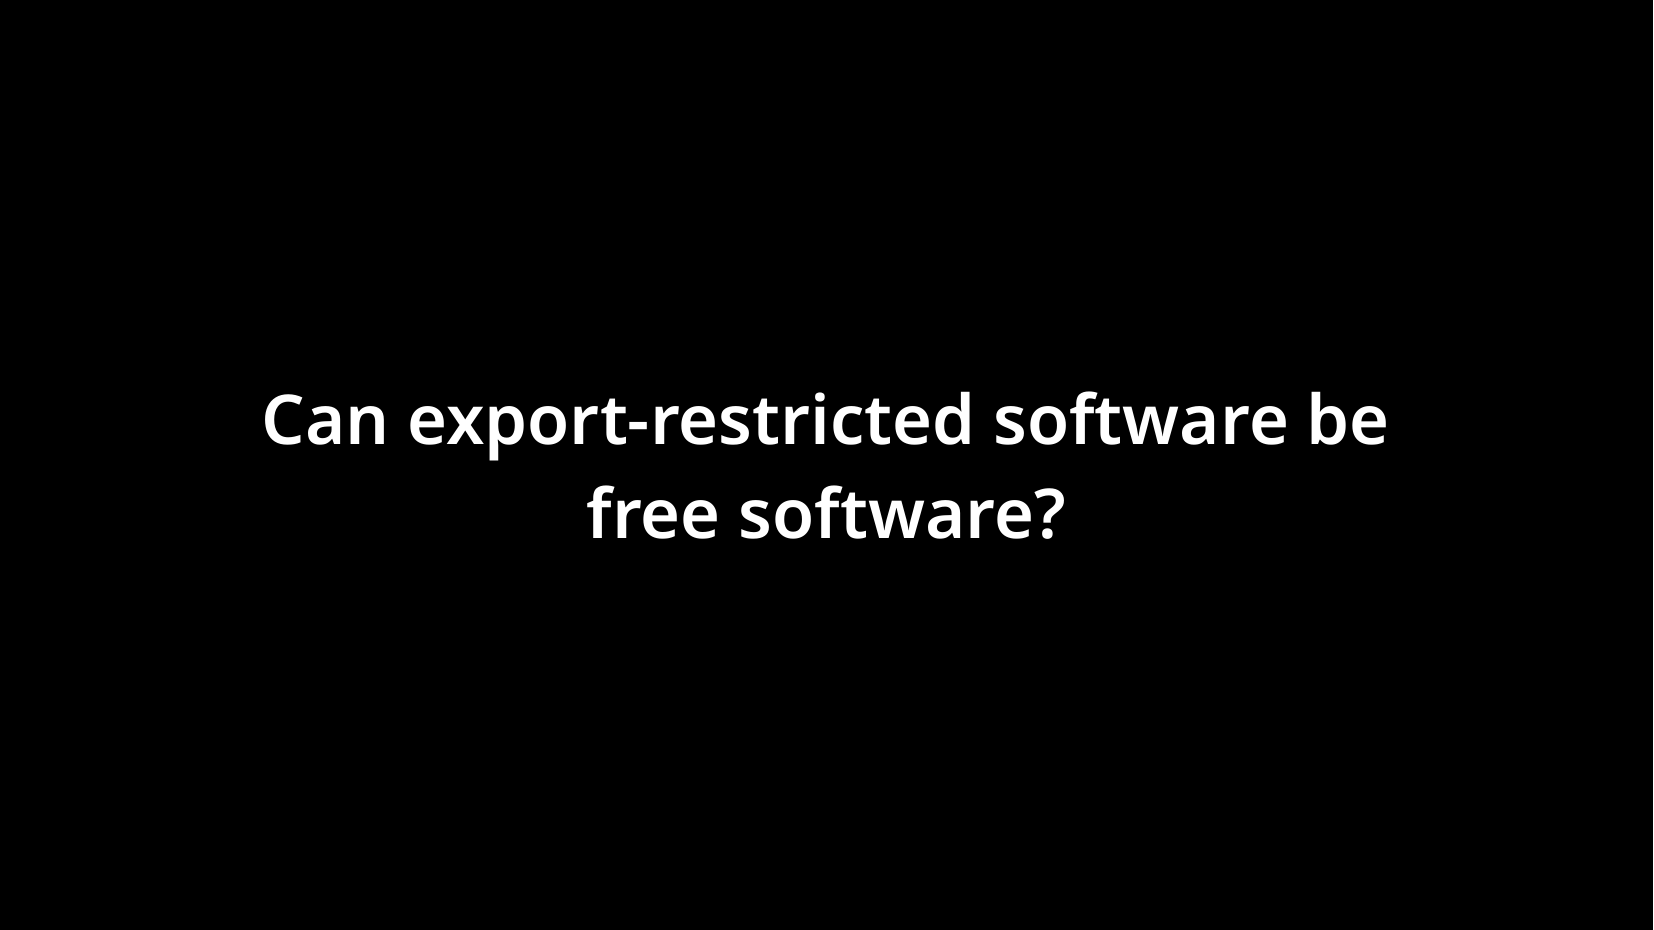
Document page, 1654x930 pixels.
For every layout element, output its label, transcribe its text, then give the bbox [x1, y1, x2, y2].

title Can export-restricted software be free software? [82, 381, 1571, 549]
